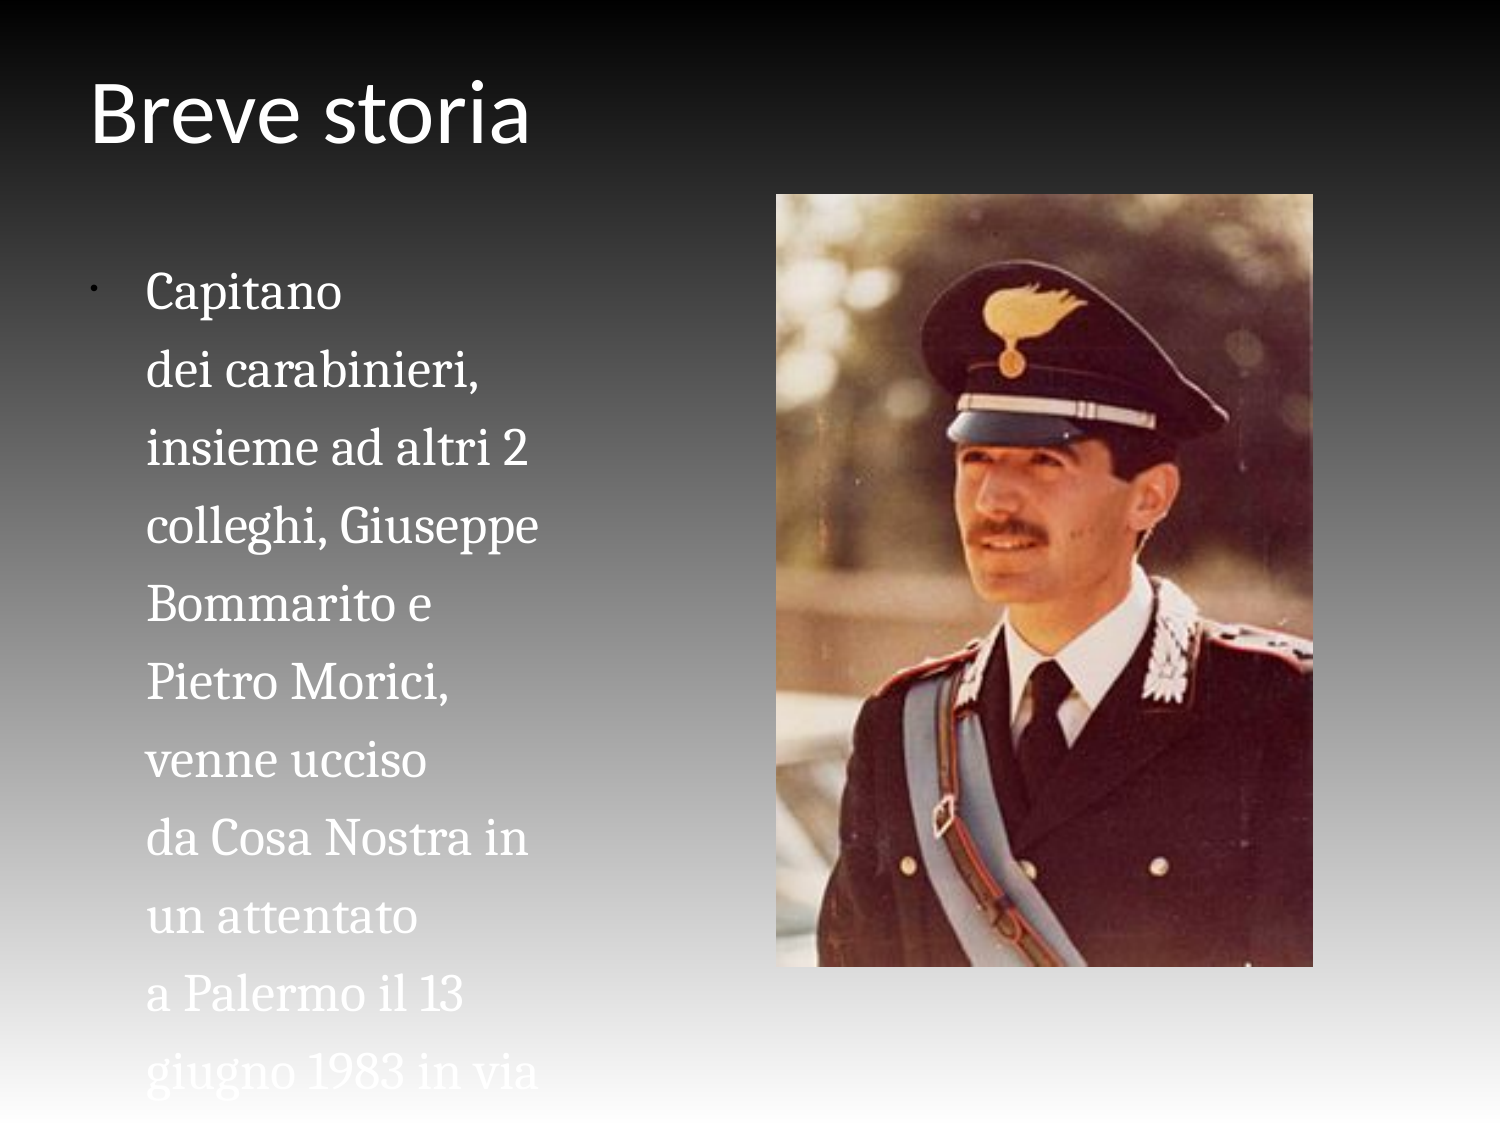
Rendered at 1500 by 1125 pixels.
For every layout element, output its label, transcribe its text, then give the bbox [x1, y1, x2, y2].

picture [776, 194, 1313, 967]
list Capitano dei carabinieri, insieme ad altri 2 colleghi, Giuseppe Bommarito e Pietro Morici, venne ucciso da Cosa Nostra in un attentato a Palermo il 13 giugno 1983 in via Cristoforo Scobar, da un commando composto da tre persone che colpirono i militari mentre si trovavano a bordo della loro auto di servizio. D'Aleo aveva preso il posto di Emanuele Basile, anch'egli ucciso in un agguato di Mafia. Dopo la sua morte gli è stata conferita la Medaglia d'oro al valor civile [75, 235, 569, 1005]
title Breve storia [75, 44, 569, 235]
